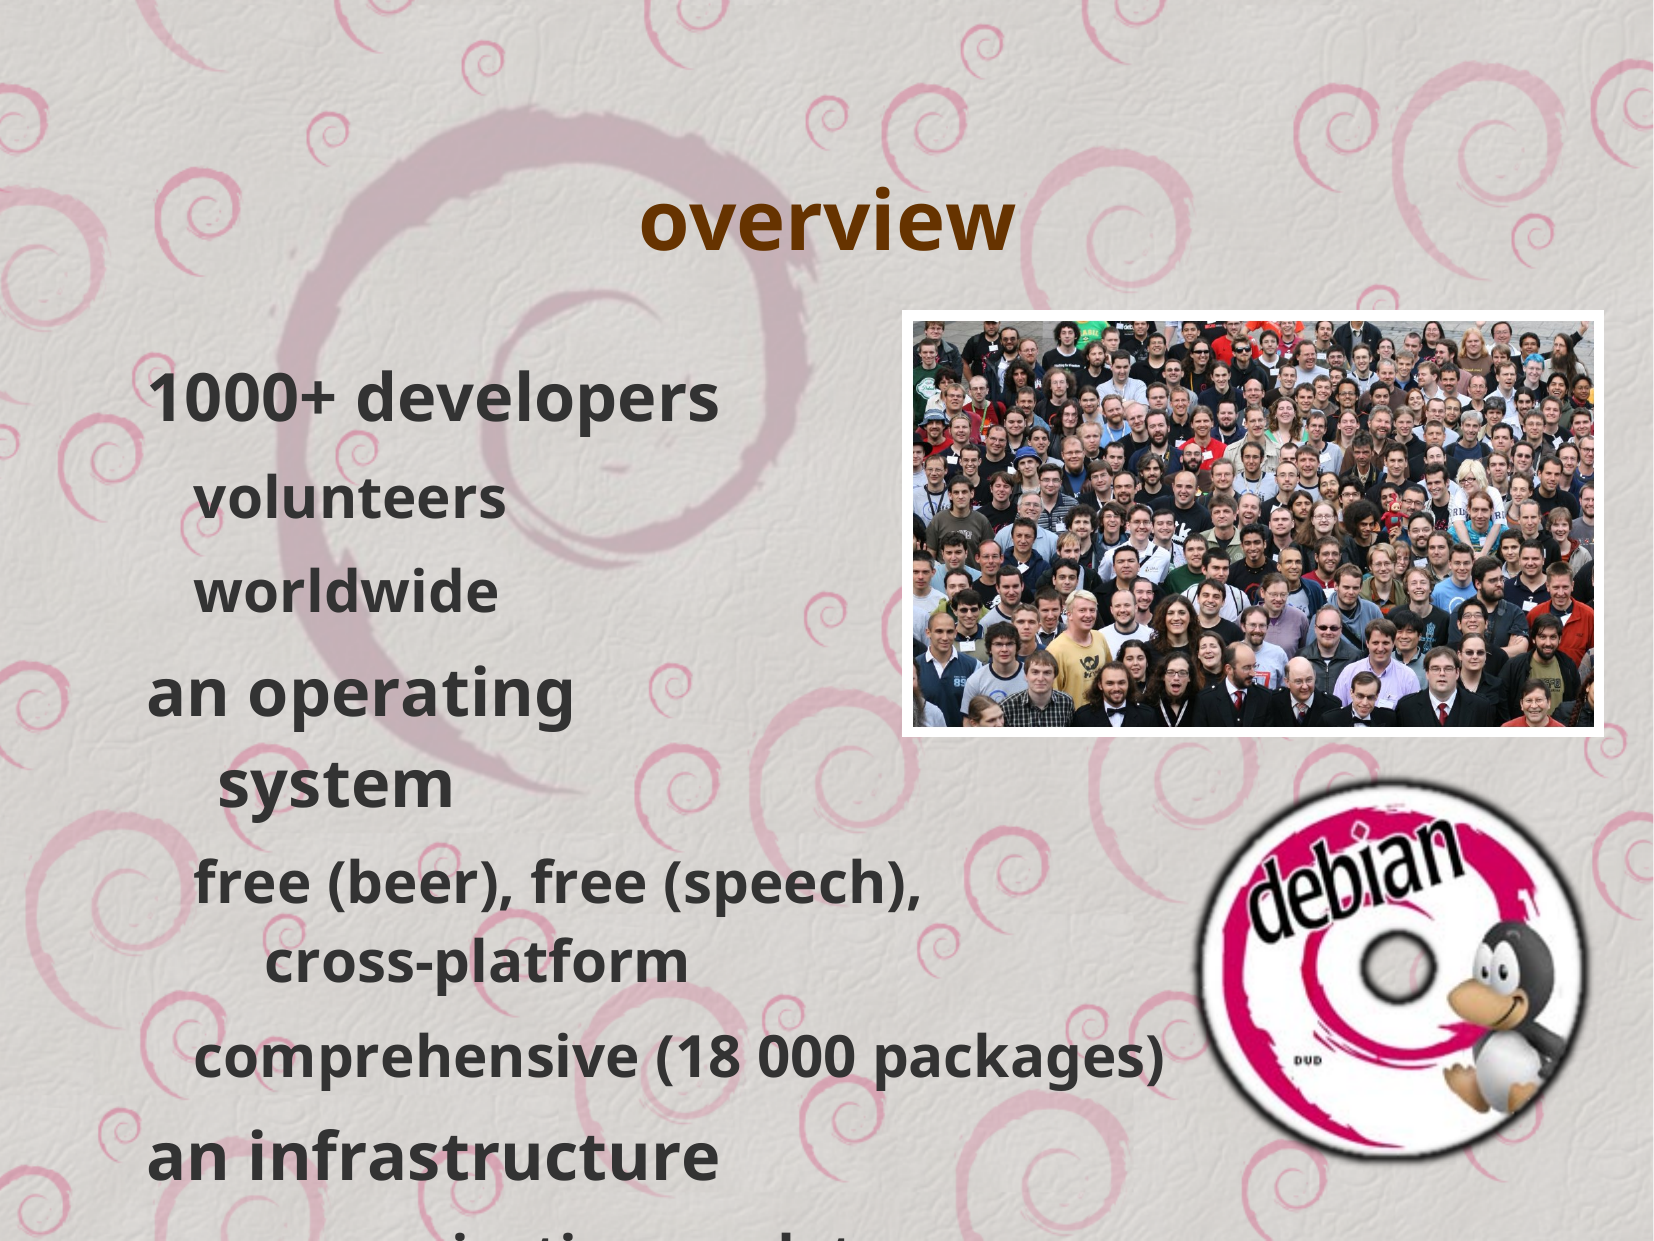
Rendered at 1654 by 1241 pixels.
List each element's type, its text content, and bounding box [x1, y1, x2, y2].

title overview [121, 114, 1534, 322]
picture [0, 0, 1654, 1241]
list 1000+ developers volunteers worldwide an operating system free (beer), free (speech), cross-platform comprehensive (18 000 packages) an infrastructure communication, updates... [134, 350, 1516, 1169]
